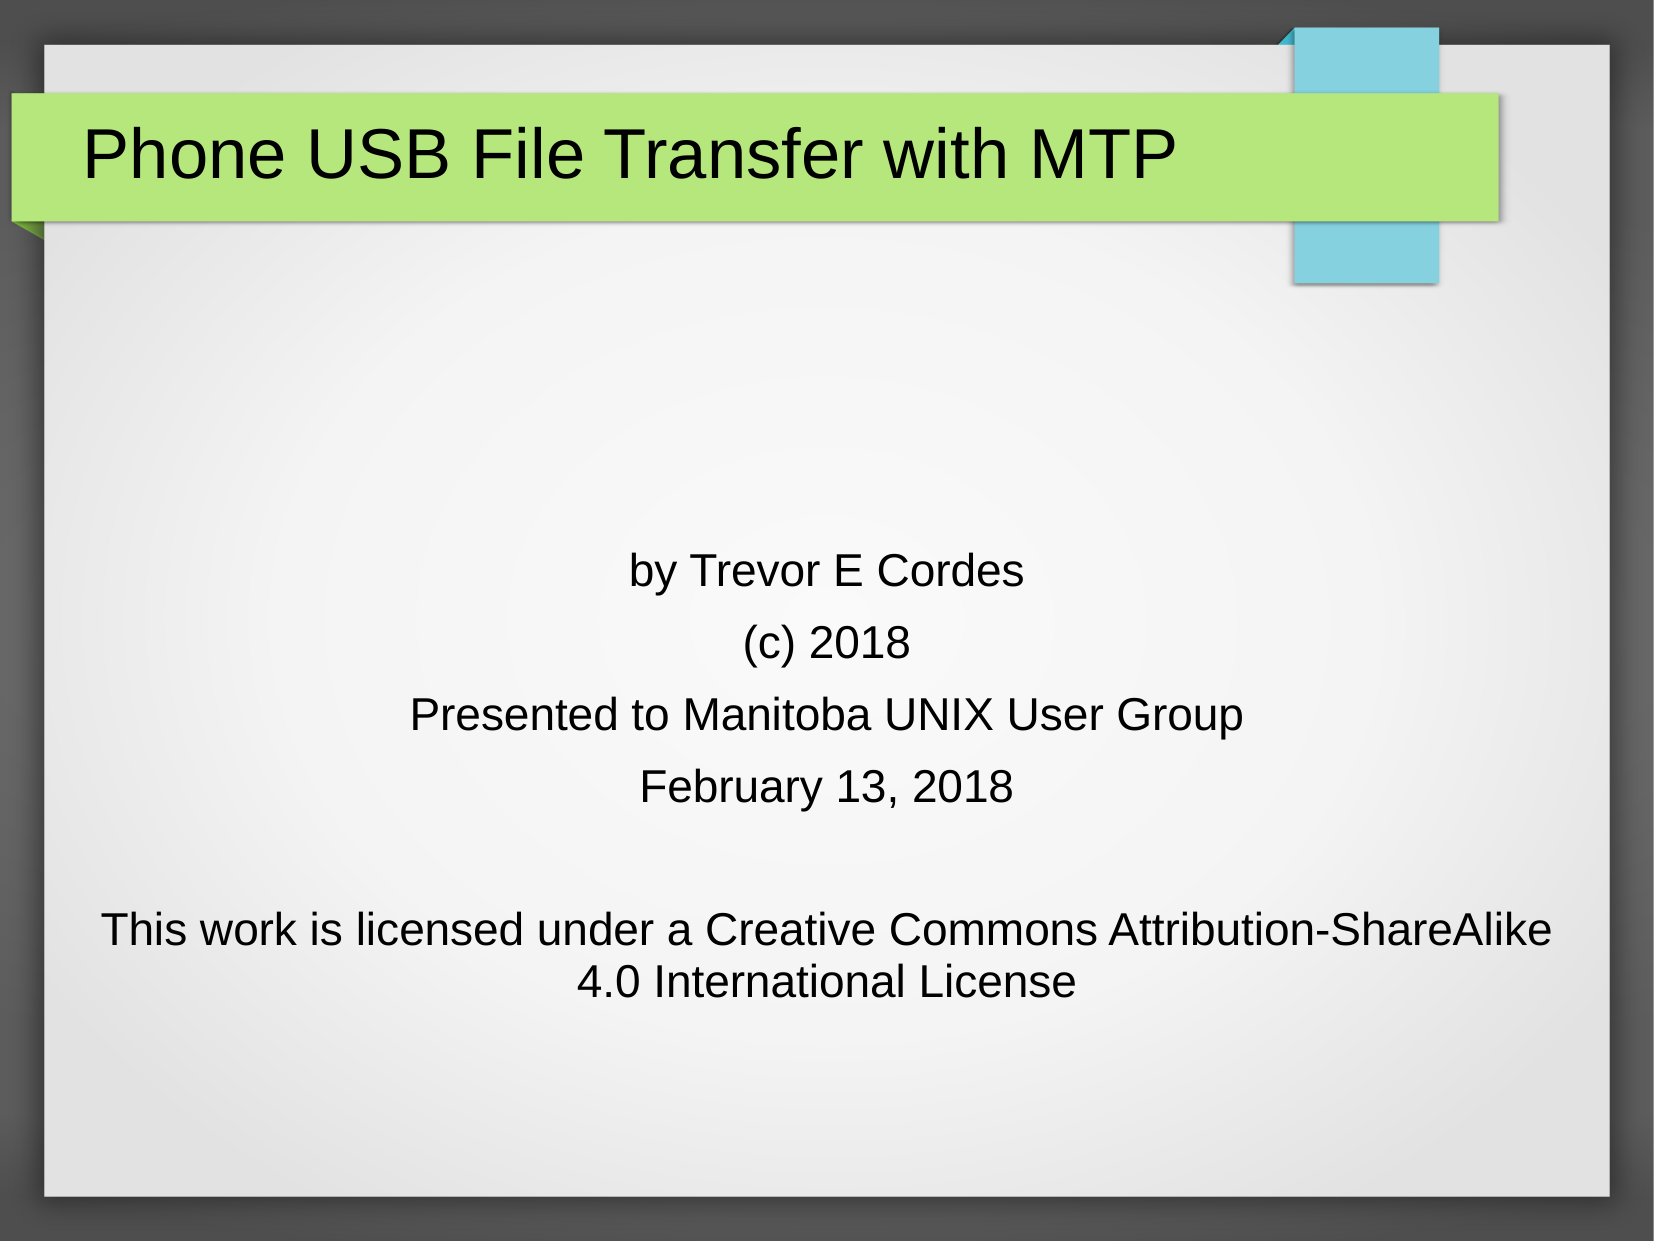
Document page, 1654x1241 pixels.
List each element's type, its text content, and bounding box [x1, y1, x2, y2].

list by Trevor E Cordes (c) 2018 Presented to Manitoba UNIX User Group February 13, 2018 This work is licensed under a Creative Commons Attribution-ShareAlike 4.0 International License [82, 295, 1571, 1015]
title Phone USB File Transfer with MTP [82, 94, 1264, 213]
picture [0, 0, 1654, 1241]
